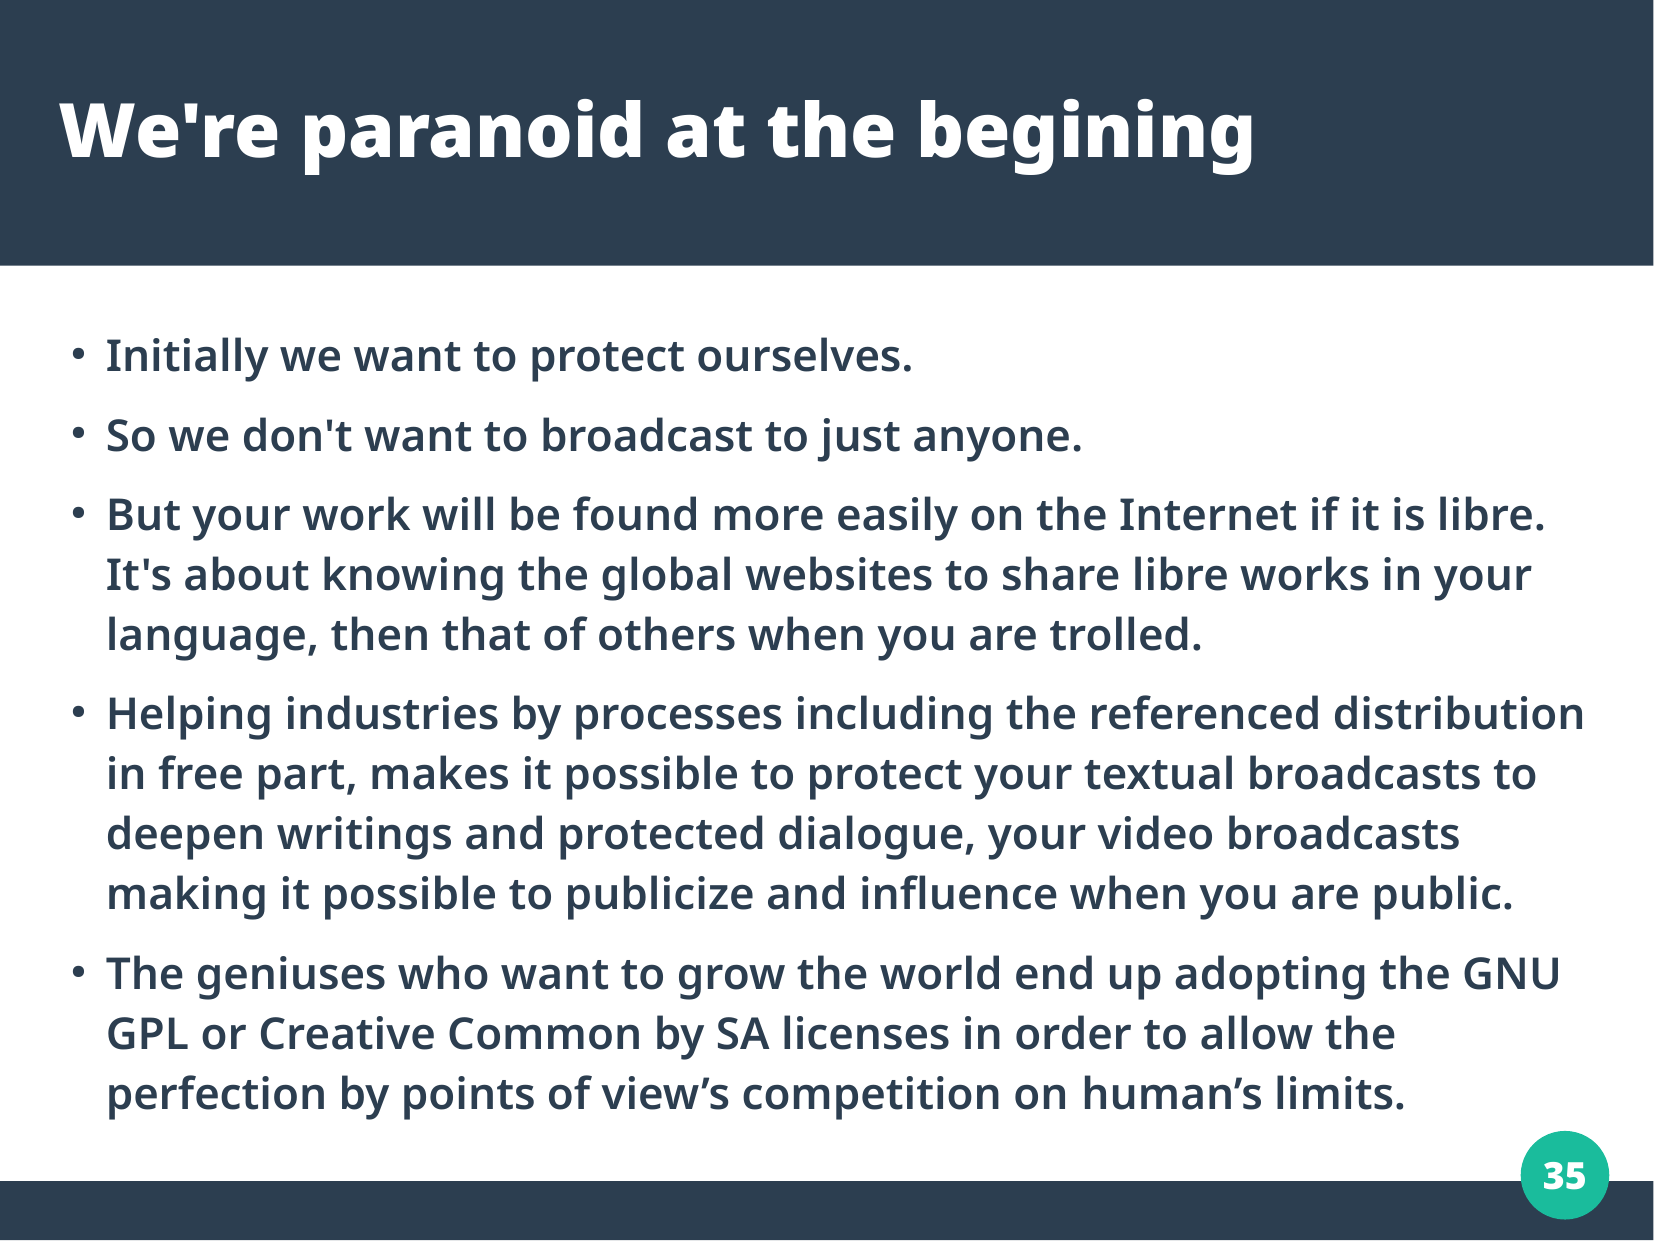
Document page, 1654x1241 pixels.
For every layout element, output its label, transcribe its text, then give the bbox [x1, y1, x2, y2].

title We're paranoid at the begining [59, 49, 1595, 207]
list Initially we want to protect ourselves. So we don't want to broadcast to just anyone. But your work will be found more easily on the Internet if it is libre. It's about knowing the global websites to share libre works in your language, then that of others when you are trolled. Helping industries by processes including the referenced distribution in free part, makes it possible to protect your textual broadcasts to deepen writings and protected dialogue, your video broadcasts making it possible to publicize and influence when you are public. The geniuses who want to grow the world end up adopting the GNU GPL or Creative Common by SA licenses in order to allow the perfection by points of view’s competition on human’s limits. [59, 324, 1595, 1152]
